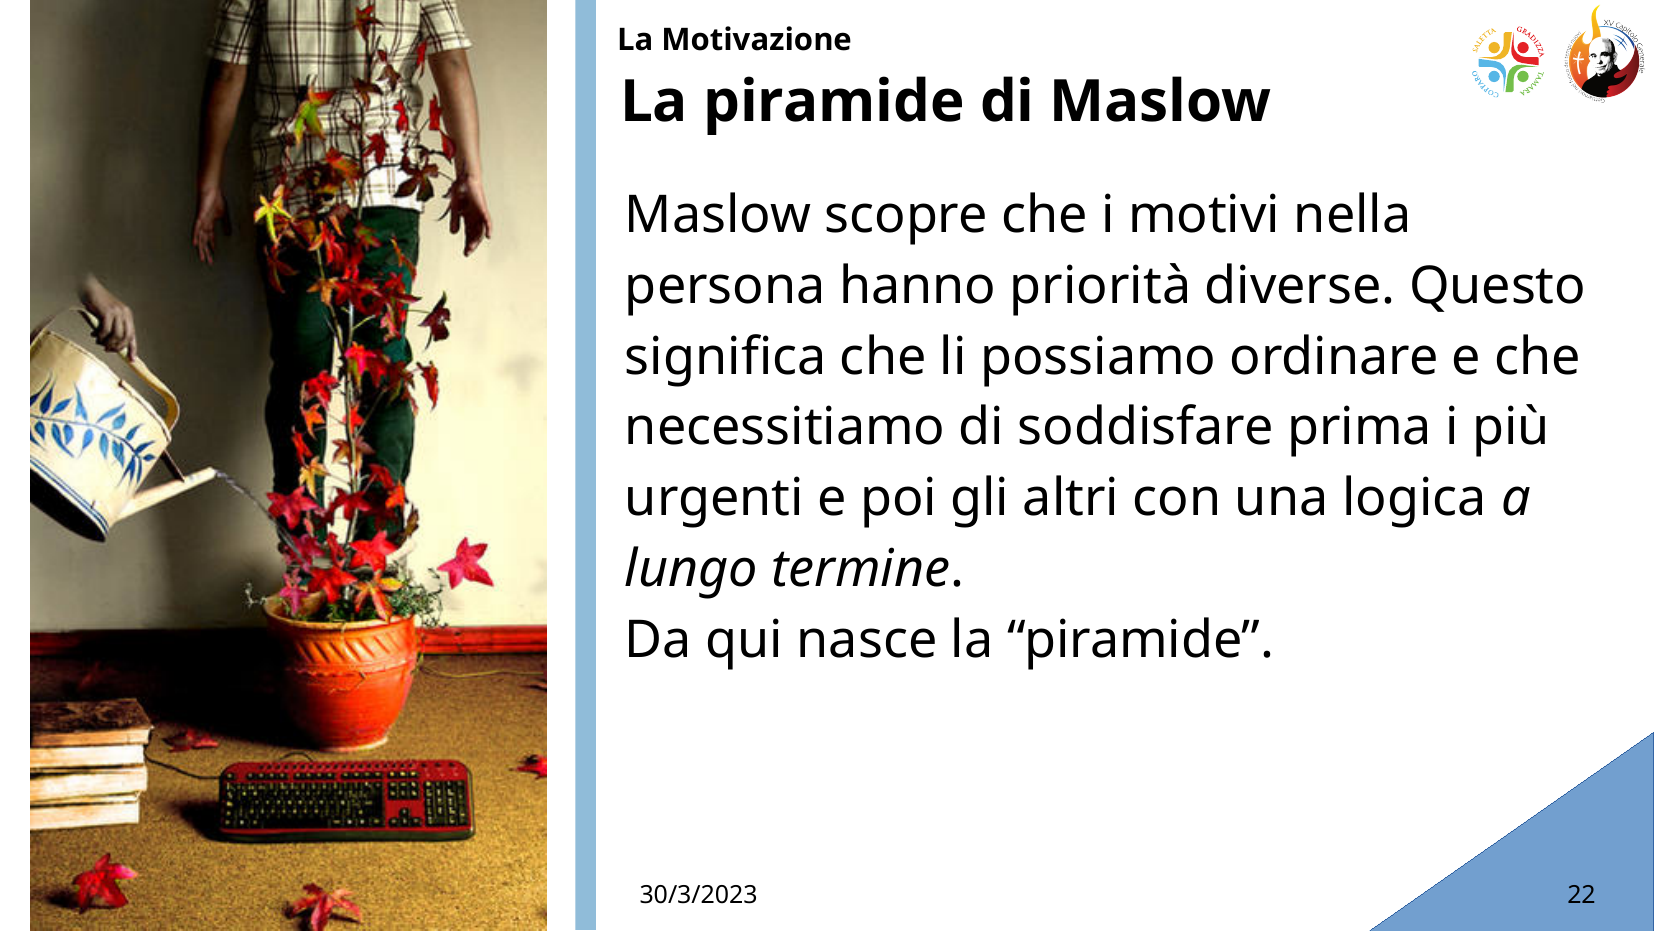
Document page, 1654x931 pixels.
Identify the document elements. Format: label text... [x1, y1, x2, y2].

picture [30, 0, 547, 931]
title La piramide di Maslow [620, 70, 1617, 142]
text_box La Motivazione [602, 9, 1335, 63]
picture [1563, 4, 1646, 103]
subtitle Maslow scopre che i motivi nella persona hanno priorità diverse. Questo significa che li possiamo ordinare e che necessitiamo di soddisfare prima i più urgenti e poi gli altri con una logica a lungo termine. Da qui nasce la “piramide”. [624, 177, 1602, 873]
